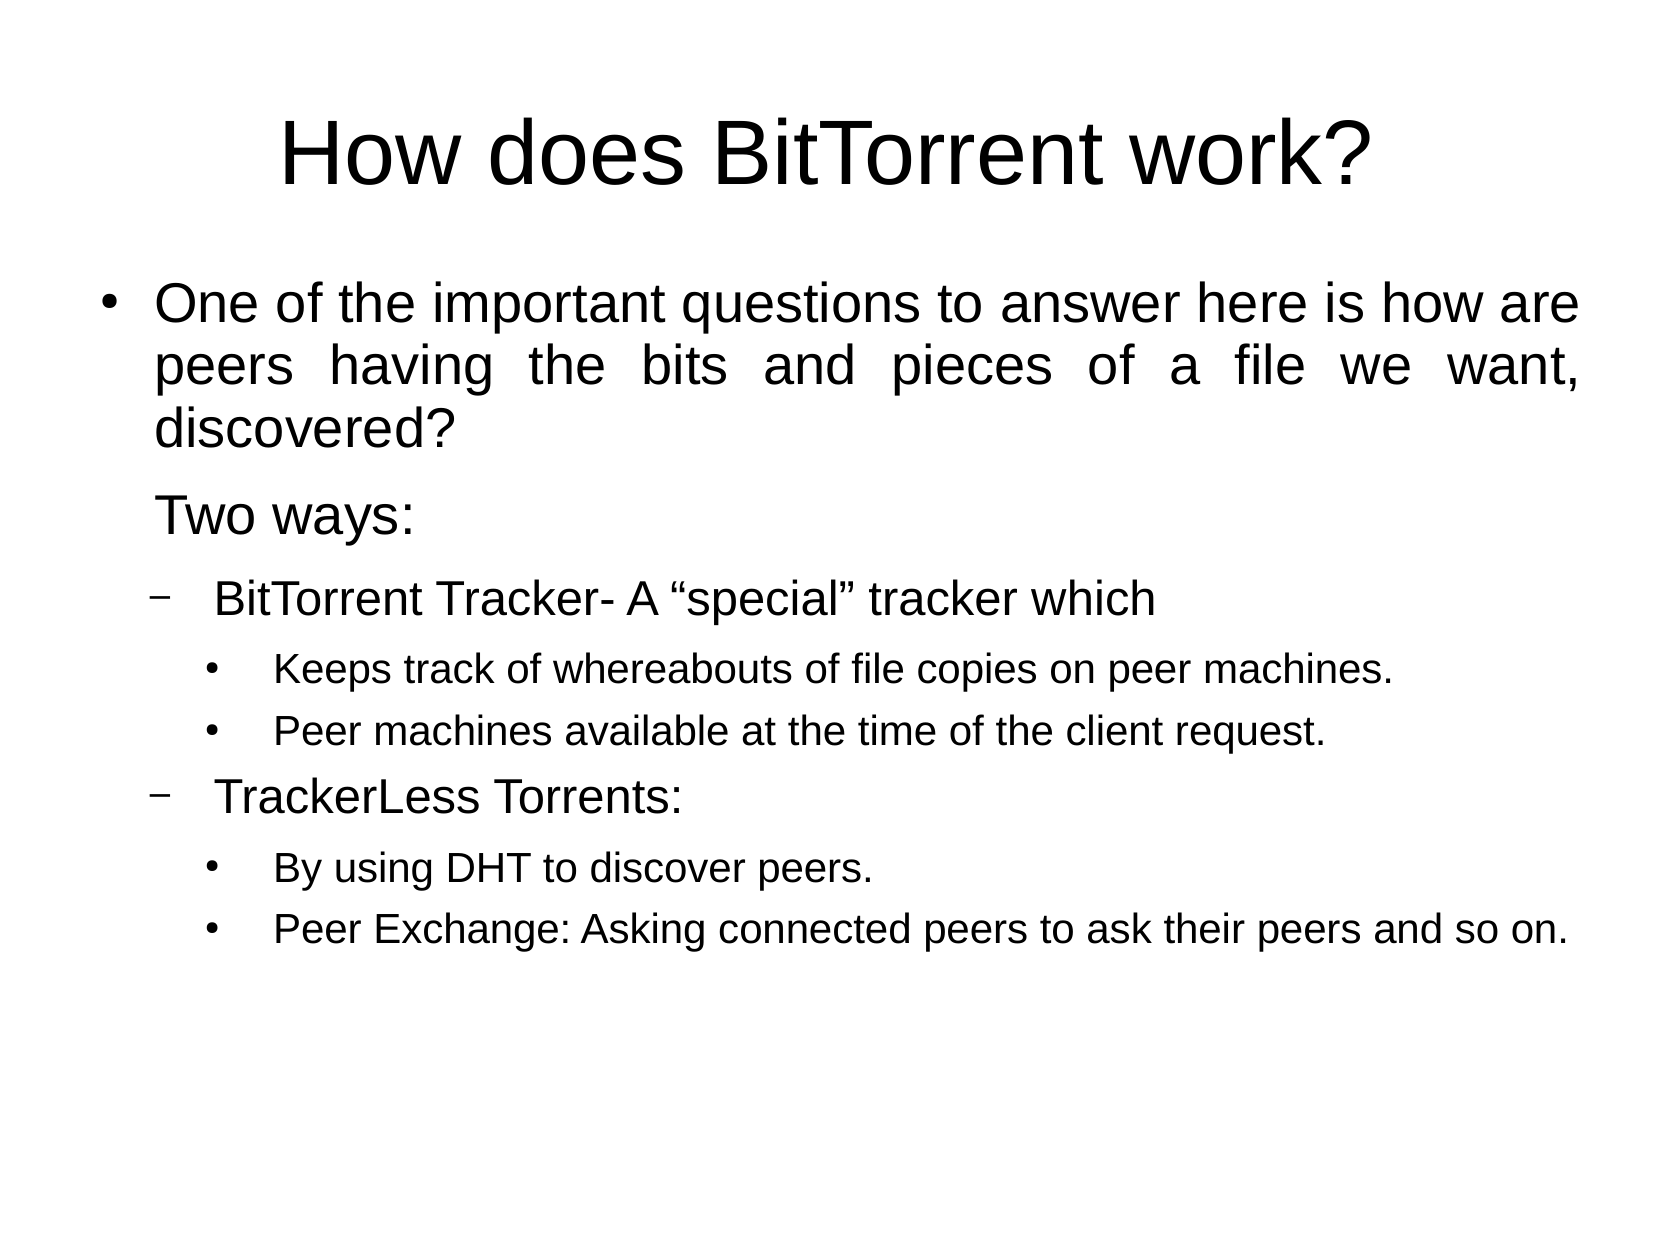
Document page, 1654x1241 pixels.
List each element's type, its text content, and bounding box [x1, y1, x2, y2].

list One of the important questions to answer here is how are peers having the bits and pieces of a file we want, discovered? Two ways: BitTorrent Tracker- A “special” tracker which Keeps track of whereabouts of file copies on peer machines. Peer machines available at the time of the client request. TrackerLess Torrents: By using DHT to discover peers. Peer Exchange: Asking connected peers to ask their peers and so on. [94, 271, 1583, 991]
title How does BitTorrent work? [82, 49, 1571, 257]
